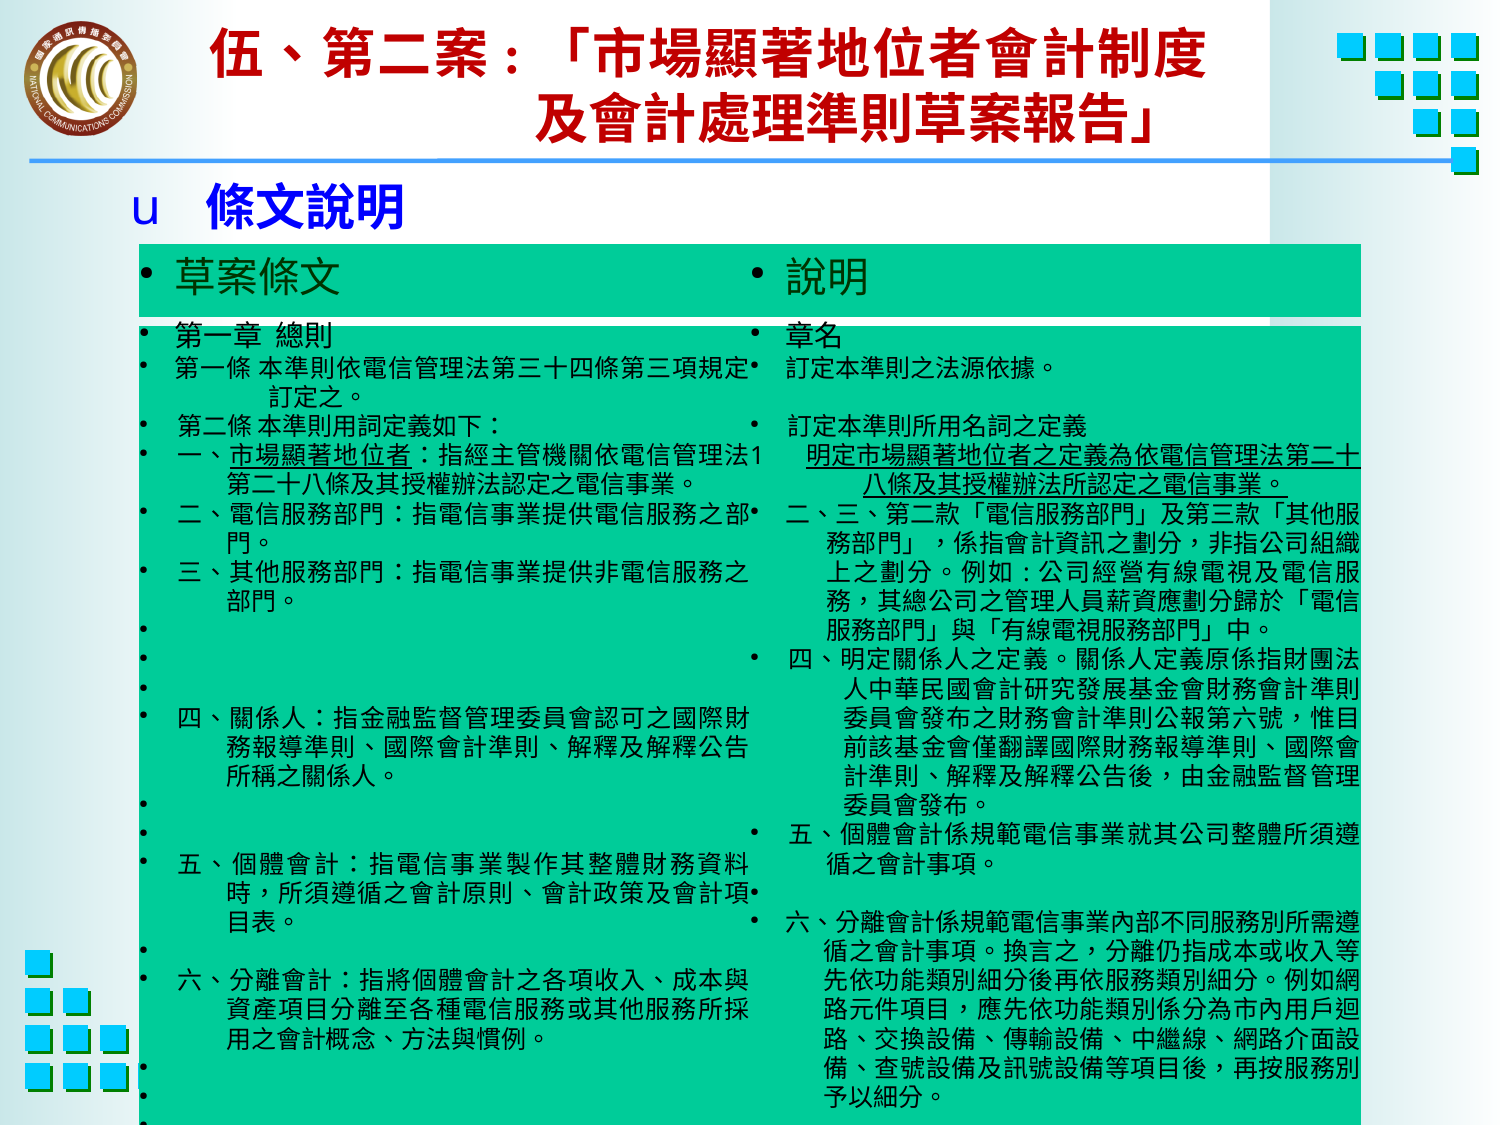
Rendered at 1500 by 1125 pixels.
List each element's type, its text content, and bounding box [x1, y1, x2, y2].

table_header 第一章 總則 [139, 326, 750, 355]
table_cell 訂定本準則之法源依據。 [750, 355, 1361, 414]
title 伍、第二案:「市場顯著地位者會計制度及會計處理準則草案報告」 [194, 7, 1223, 161]
text_box 條文說明 [116, 168, 490, 243]
table_header 章名 [826, 338, 838, 345]
table_cell 第一條 本準則依電信管理法第三十四條第三項規定訂定之。 [139, 355, 750, 414]
table_cell 第二條 本準則用詞定義如下： 一、市場顯著地位者：指經主管機關依電信管理法第二十八條及其授權辦法認定之電信事業。 二、電信服務部門：指電信事業提供電信服務之部門。 三、其他服務部門：指電信事業提供非電信服務之部門。 四、關係人：指金融監督管理委員會認可之國際財務報導準則、國際會計準則、解釋及解釋公告所稱之關係人。 五、個體會計：指電信事業製作其整體財務資料時，所須遵循之會計原則、會計政策及會計項目表。 六、分離會計：指將個體會計之各項收入、成本與資產項目分離至各種電信服務或其他服務所採用之會計概念、方法與慣例。 [139, 414, 750, 1125]
table_header 章名 [750, 326, 1361, 355]
table_header 章名 [822, 326, 833, 333]
table_cell 訂定本準則所用名詞之定義 明定市場顯著地位者之定義為依電信管理法第二十八條及其授權辦法所認定之電信事業。 二、三、第二款「電信服務部門」及第三款「其他服務部門」，係指會計資訊之劃分，非指公司組織上之劃分。例如:公司經營有線電視及電信服務，其總公司之管理人員薪資應劃分歸於「電信服務部門」與「有線電視服務部門」中。 四、明定關係人之定義。關係人定義原係指財團法人中華民國會計研究發展基金會財務會計準則委員會發布之財務會計準則公報第六號，惟目前該基金會僅翻譯國際財務報導準則、國際會計準則、解釋及解釋公告後，由金融監督管理委員會發布。 五、個體會計係規範電信事業就其公司整體所須遵循之會計事項。 六、分離會計係規範電信事業內部不同服務別所需遵循之會計事項。換言之，分離仍指成本或收入等先依功能類別細分後再依服務類別細分。例如網路元件項目，應先依功能類別係分為市內用戶迴路、交換設備、傳輸設備、中繼線、網路介面設備、查號設備及訊號設備等項目後，再按服務別予以細分。 [750, 414, 1361, 1125]
table_header 說明 [750, 244, 1361, 317]
table_header 草案條文 [139, 244, 750, 317]
